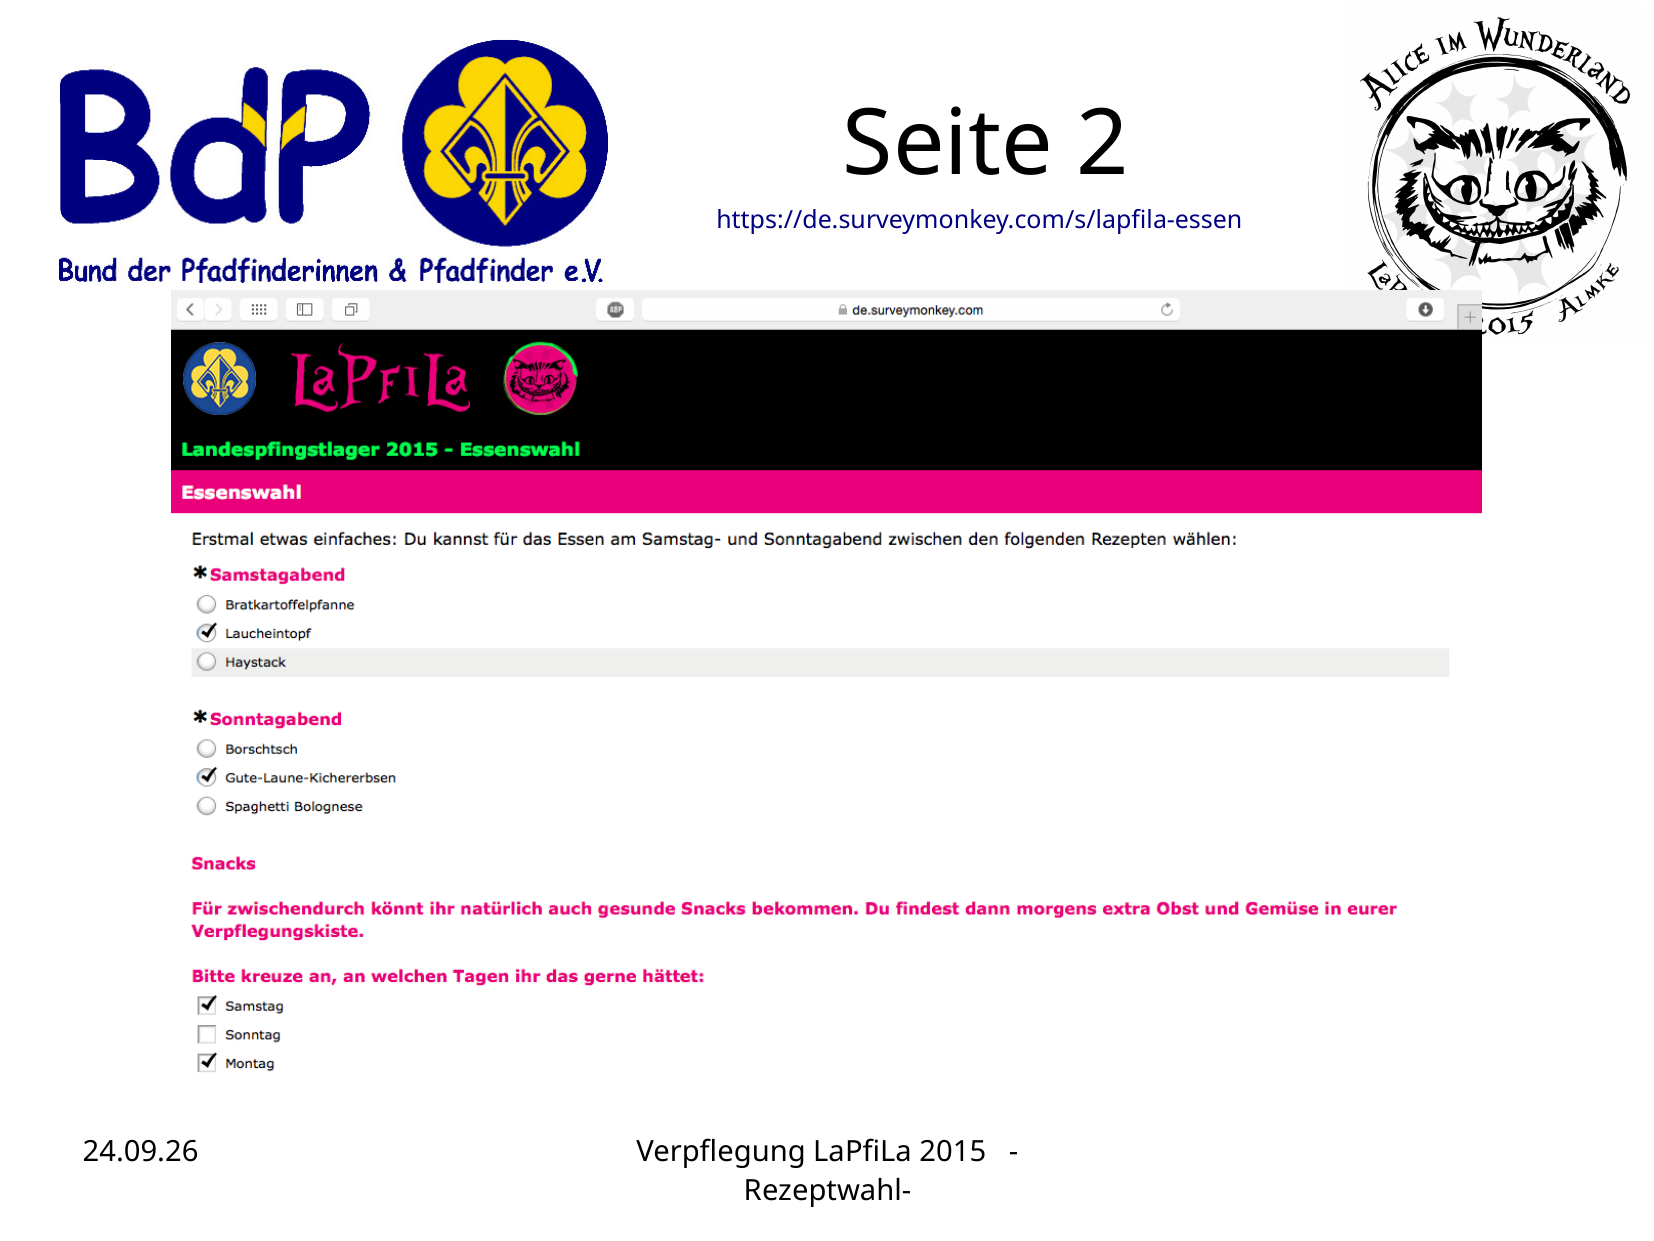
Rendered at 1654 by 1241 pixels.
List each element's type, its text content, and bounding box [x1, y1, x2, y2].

picture [171, 4, 1644, 1109]
picture [59, 39, 609, 284]
title Seite 2 https://de.surveymonkey.com/s/lapfila-essen [484, 52, 1489, 260]
